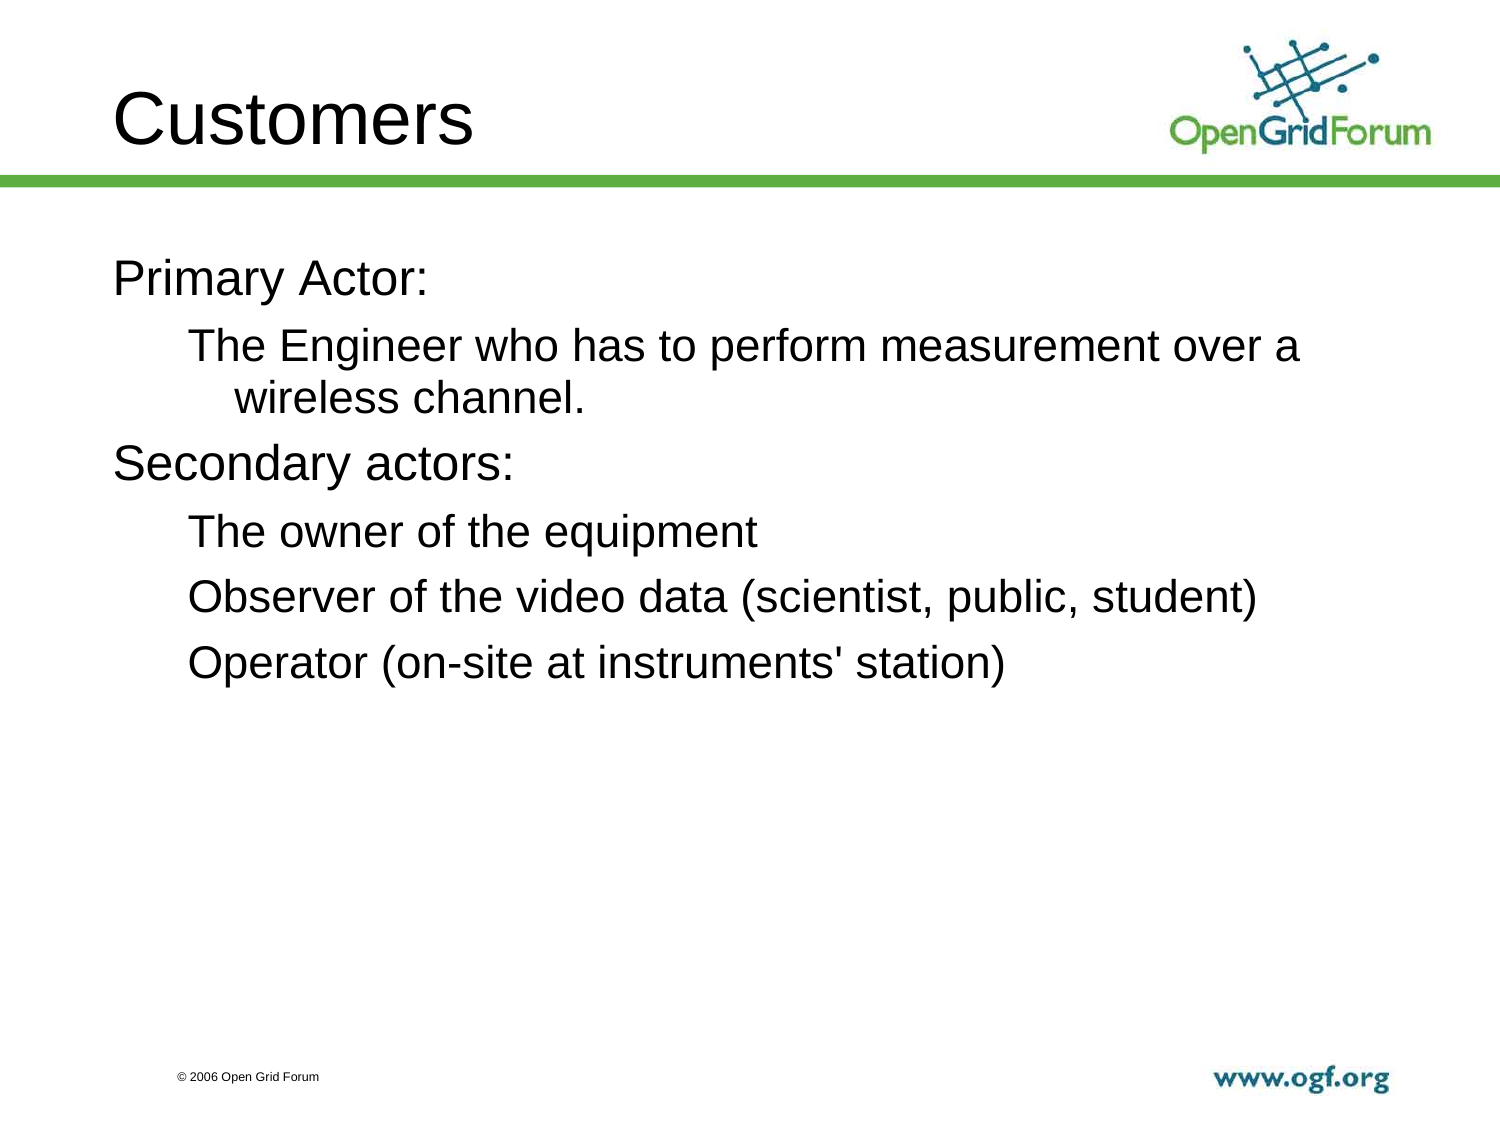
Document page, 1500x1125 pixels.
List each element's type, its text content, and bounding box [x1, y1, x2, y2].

title Customers [112, 23, 1388, 215]
list Primary Actor: The Engineer who has to perform measurement over a wireless channel. Secondary actors: The owner of the equipment Observer of the video data (scientist, public, student) Operator (on-site at instruments' station) [112, 249, 1388, 689]
picture [0, 188, 1500, 1125]
picture [0, 0, 1500, 174]
